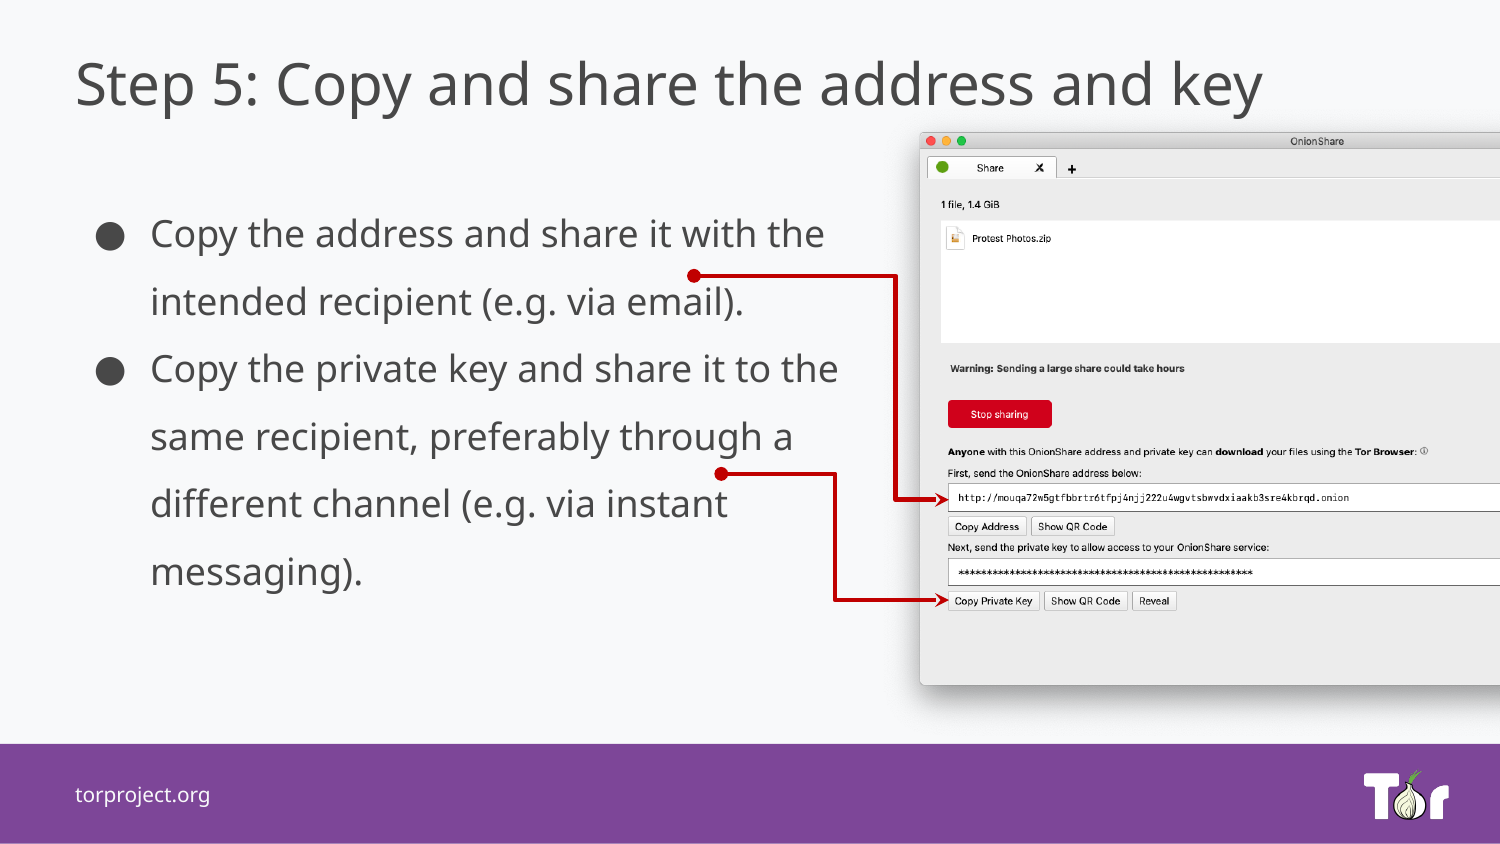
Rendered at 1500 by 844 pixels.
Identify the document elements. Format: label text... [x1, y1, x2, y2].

title Step 5: Copy and share the address and key [75, 46, 1436, 141]
list Copy the address and share it with the intended recipient (e.g. via email). Copy the private key and share it to the same recipient, preferably through a different channel (e.g. via instant messaging). [75, 187, 859, 713]
picture [1364, 768, 1449, 820]
picture [877, 103, 1500, 741]
